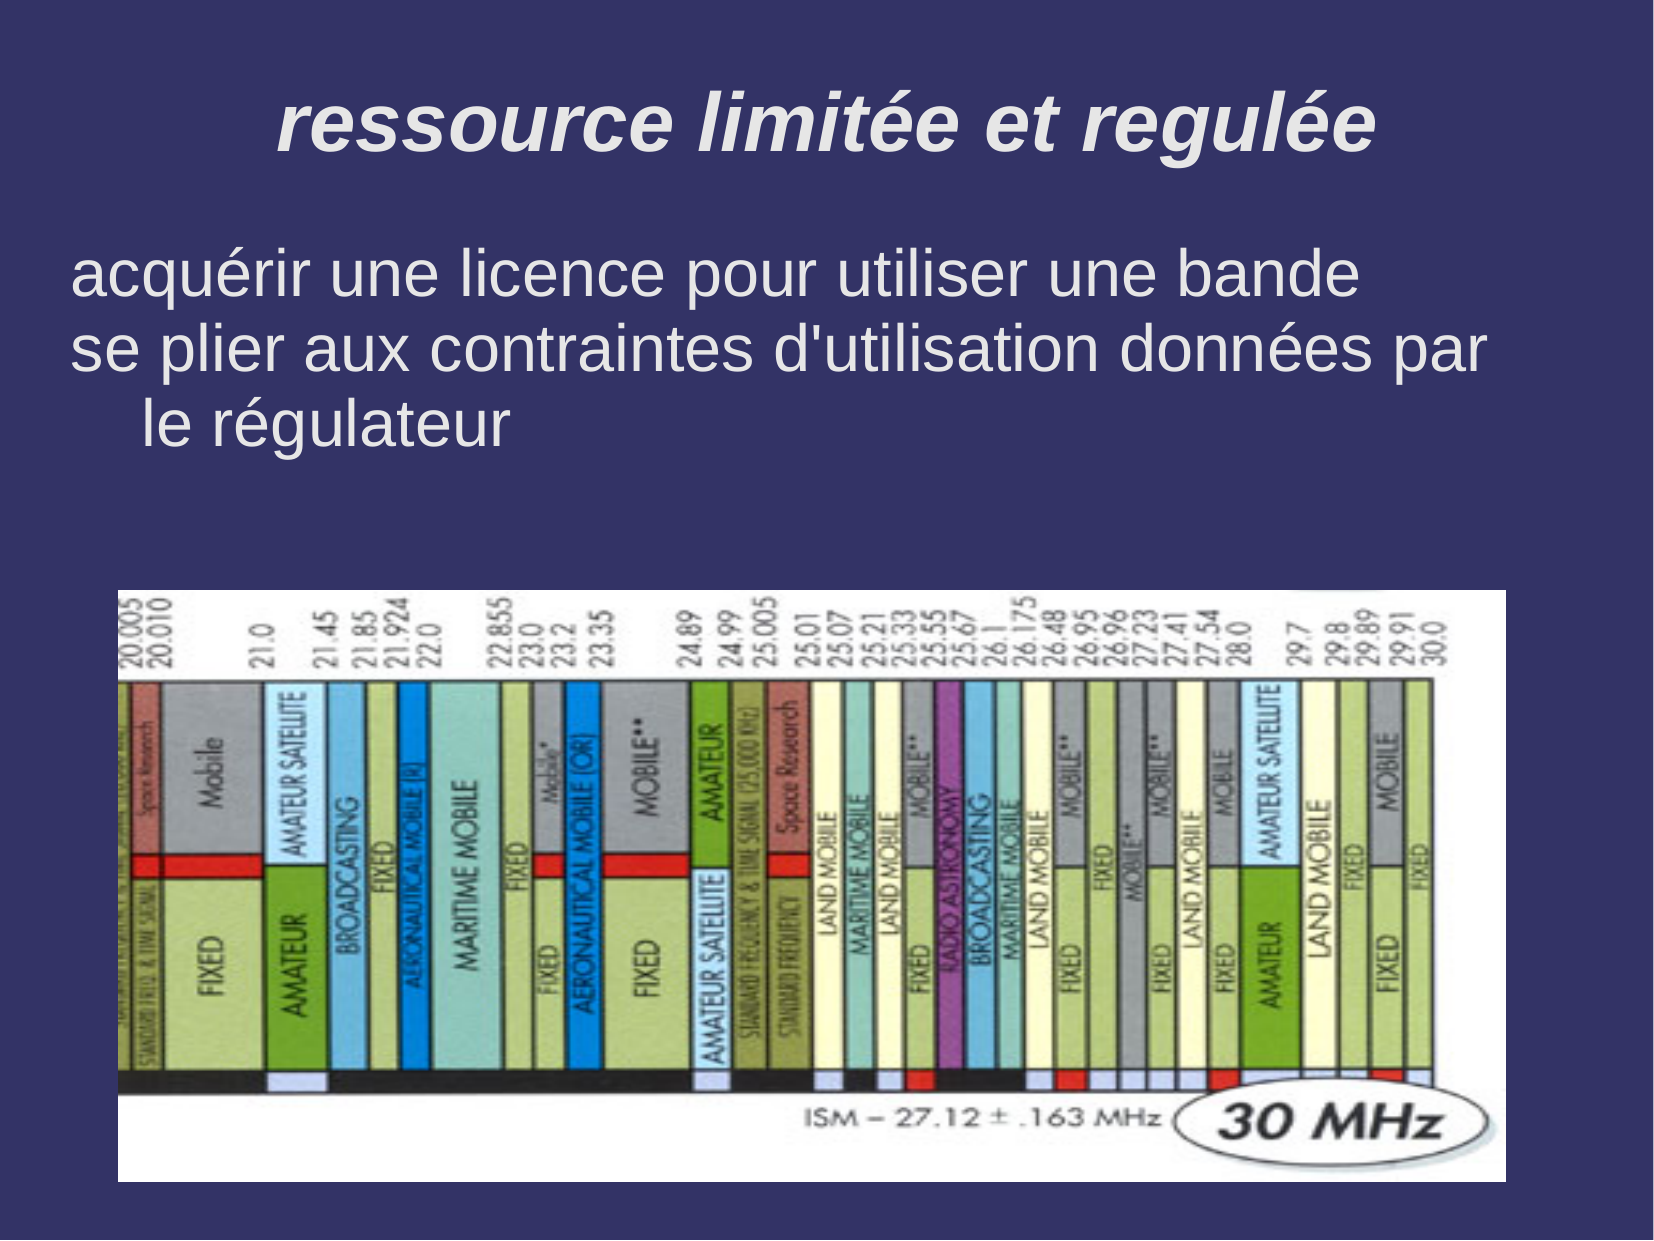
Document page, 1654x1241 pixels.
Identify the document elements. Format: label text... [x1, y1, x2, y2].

picture [118, 590, 1506, 1182]
title ressource limitée et regulée [121, 19, 1534, 227]
list acquérir une licence pour utiliser une bande se plier aux contraintes d'utilisation données par le régulateur [59, 236, 1536, 548]
